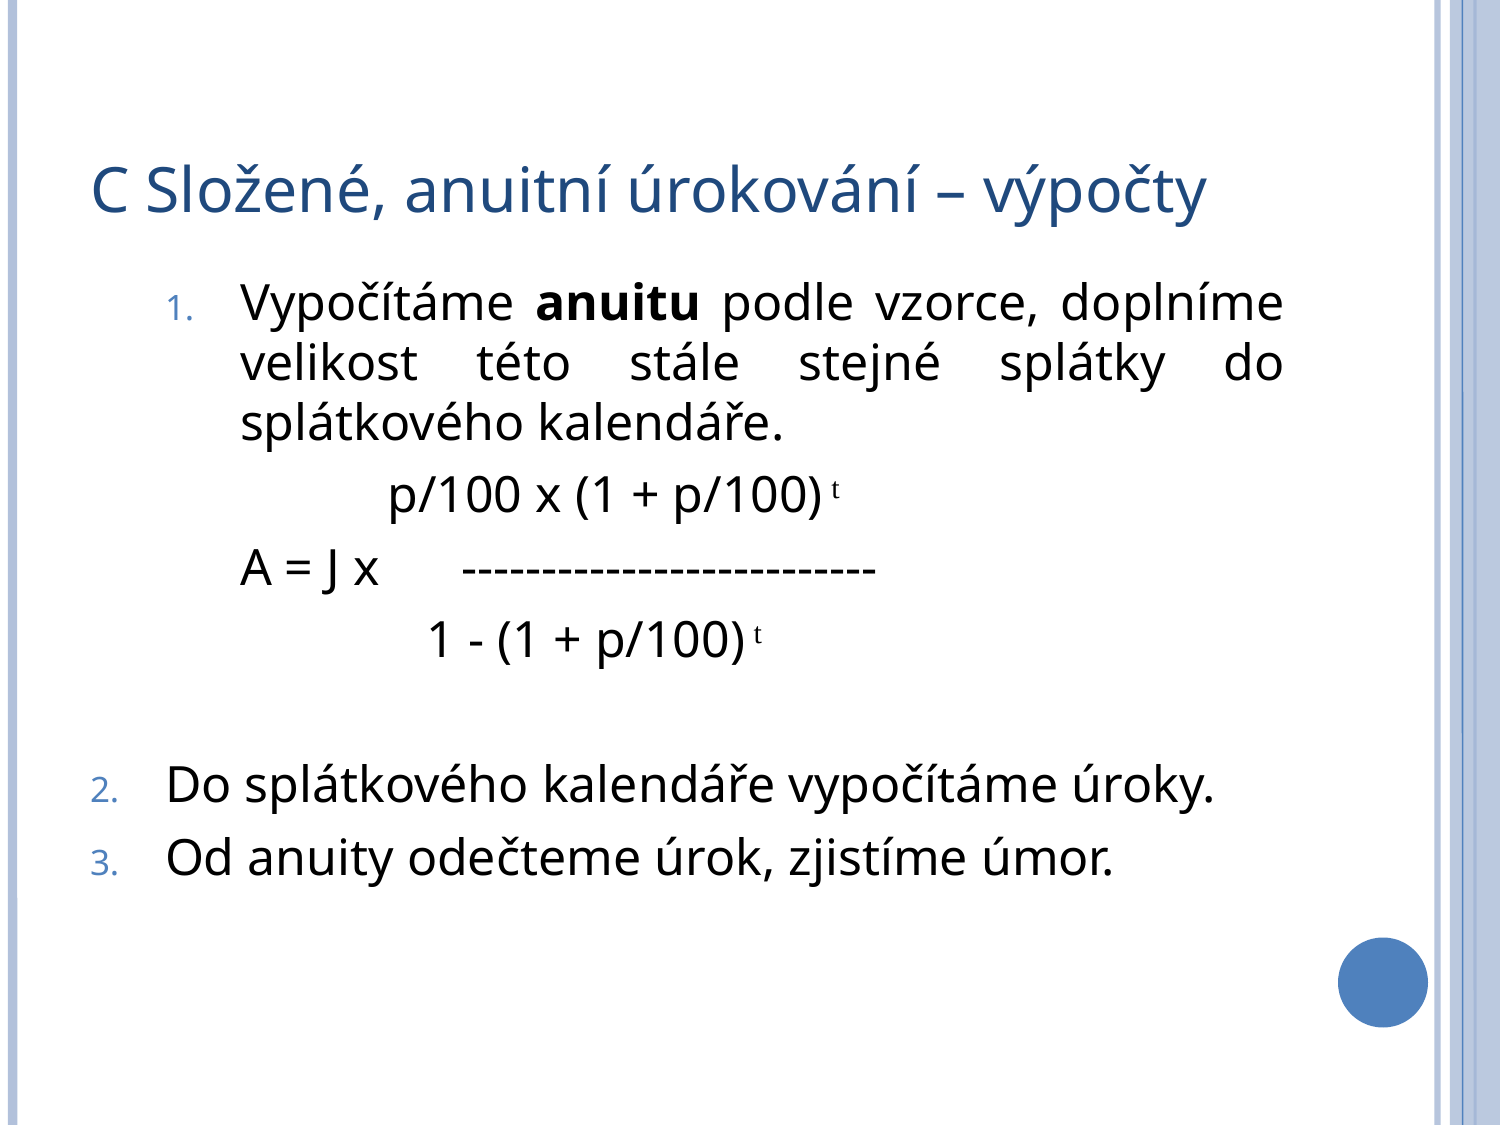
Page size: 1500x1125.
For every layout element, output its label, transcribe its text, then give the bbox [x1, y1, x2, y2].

list Vypočítáme anuitu podle vzorce, doplníme velikost této stále stejné splátky do splátkového kalendáře. p/100 x (1 + p/100) ͭ A = J x -------------------------- 1 - (1 + p/100) ͭ Do splátkového kalendáře vypočítáme úroky. Od anuity odečteme úrok, zjistíme úmor. [75, 262, 1300, 1062]
title C Složené, anuitní úrokování – výpočty [75, 45, 1300, 233]
